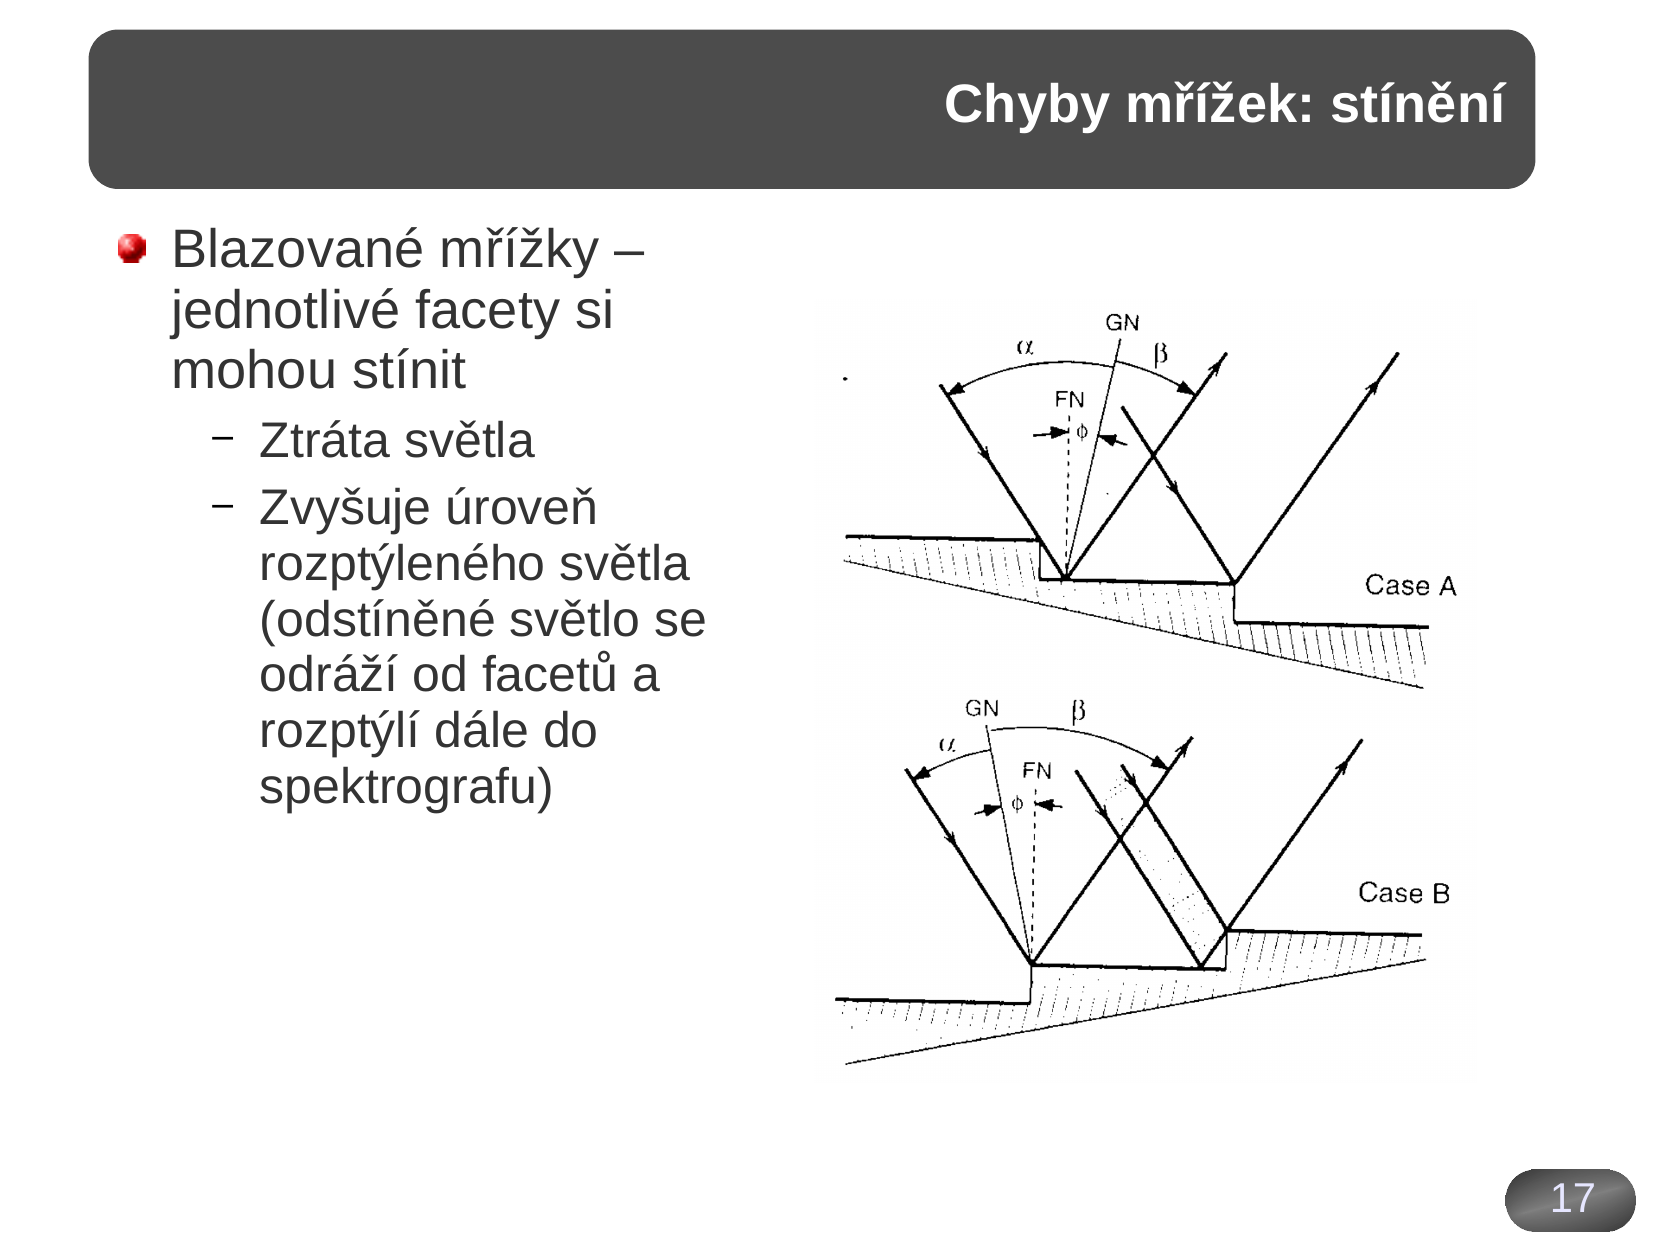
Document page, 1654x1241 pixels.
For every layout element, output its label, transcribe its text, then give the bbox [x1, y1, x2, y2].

title Chyby mřížek: stínění [118, 59, 1506, 148]
picture [0, 0, 1654, 1241]
list Blazované mřížky – jednotlivé facety si mohou stínit Ztráta světla Zvyšuje úroveň rozptýleného světla (odstíněné světlo se odráží od facetů a rozptýlí dále do spektrografu) [118, 218, 781, 1164]
